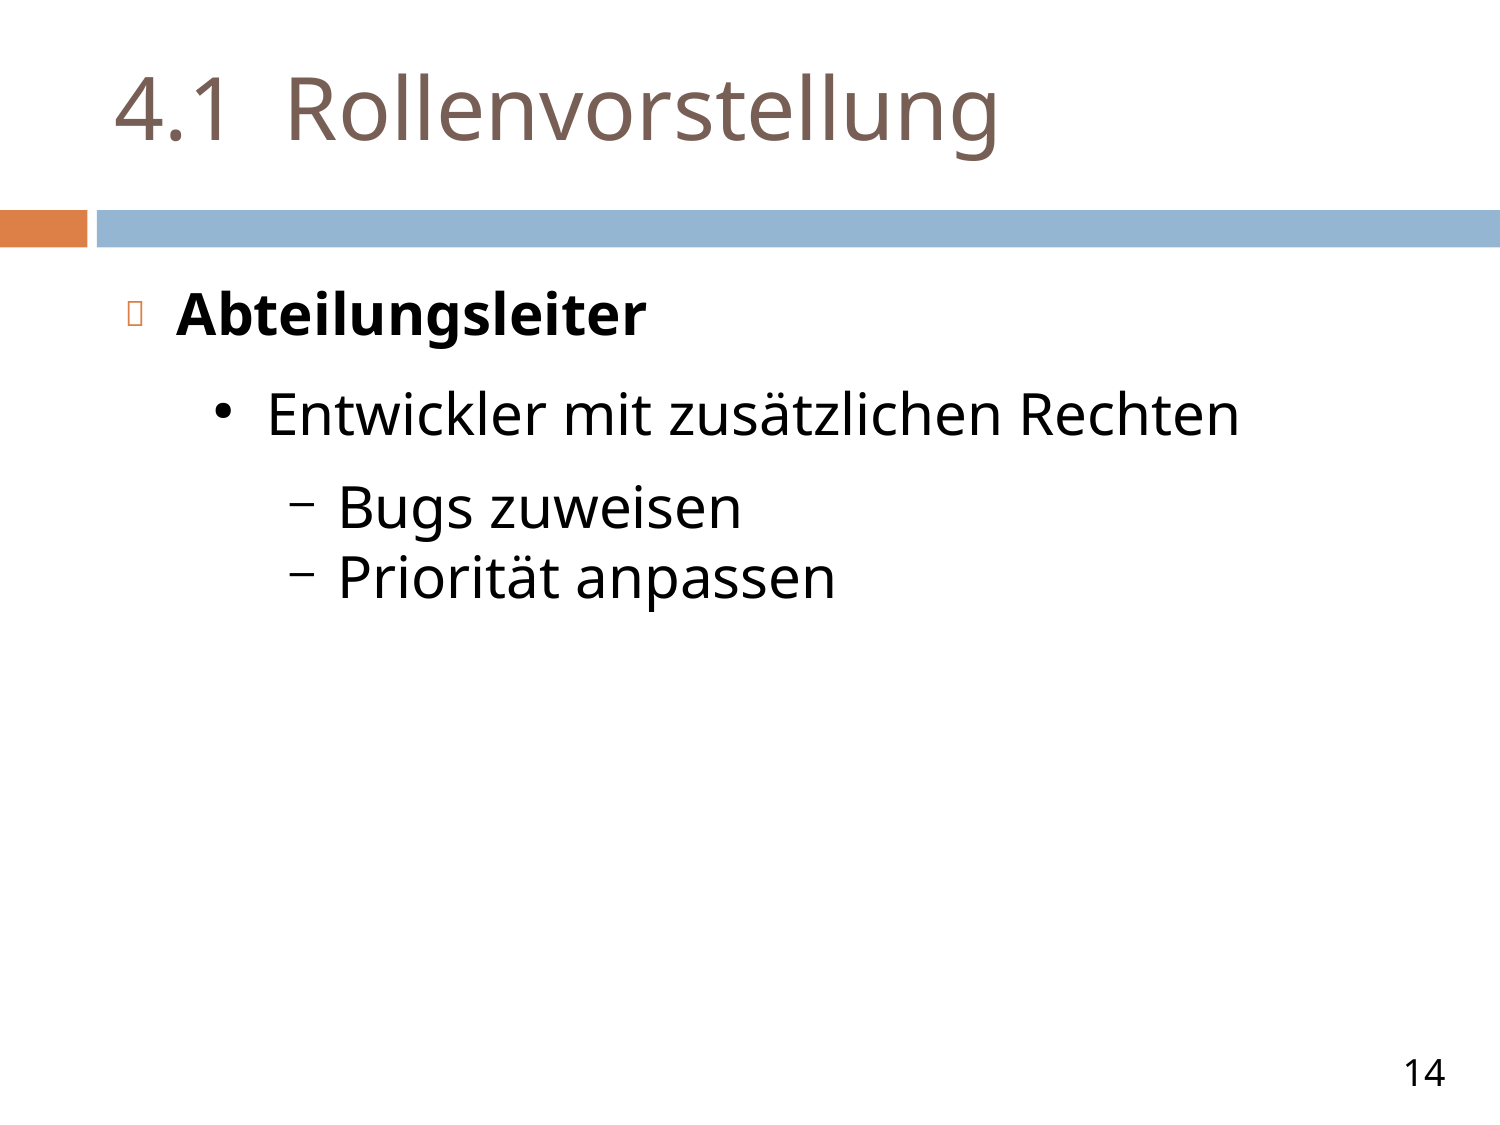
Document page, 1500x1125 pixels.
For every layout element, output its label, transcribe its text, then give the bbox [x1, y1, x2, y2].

title 4.1 Rollenvorstellung [99, 37, 1477, 200]
list Abteilungsleiter Entwickler mit zusätzlichen Rechten Bugs zuweisen Priorität anpassen [109, 262, 1447, 1063]
